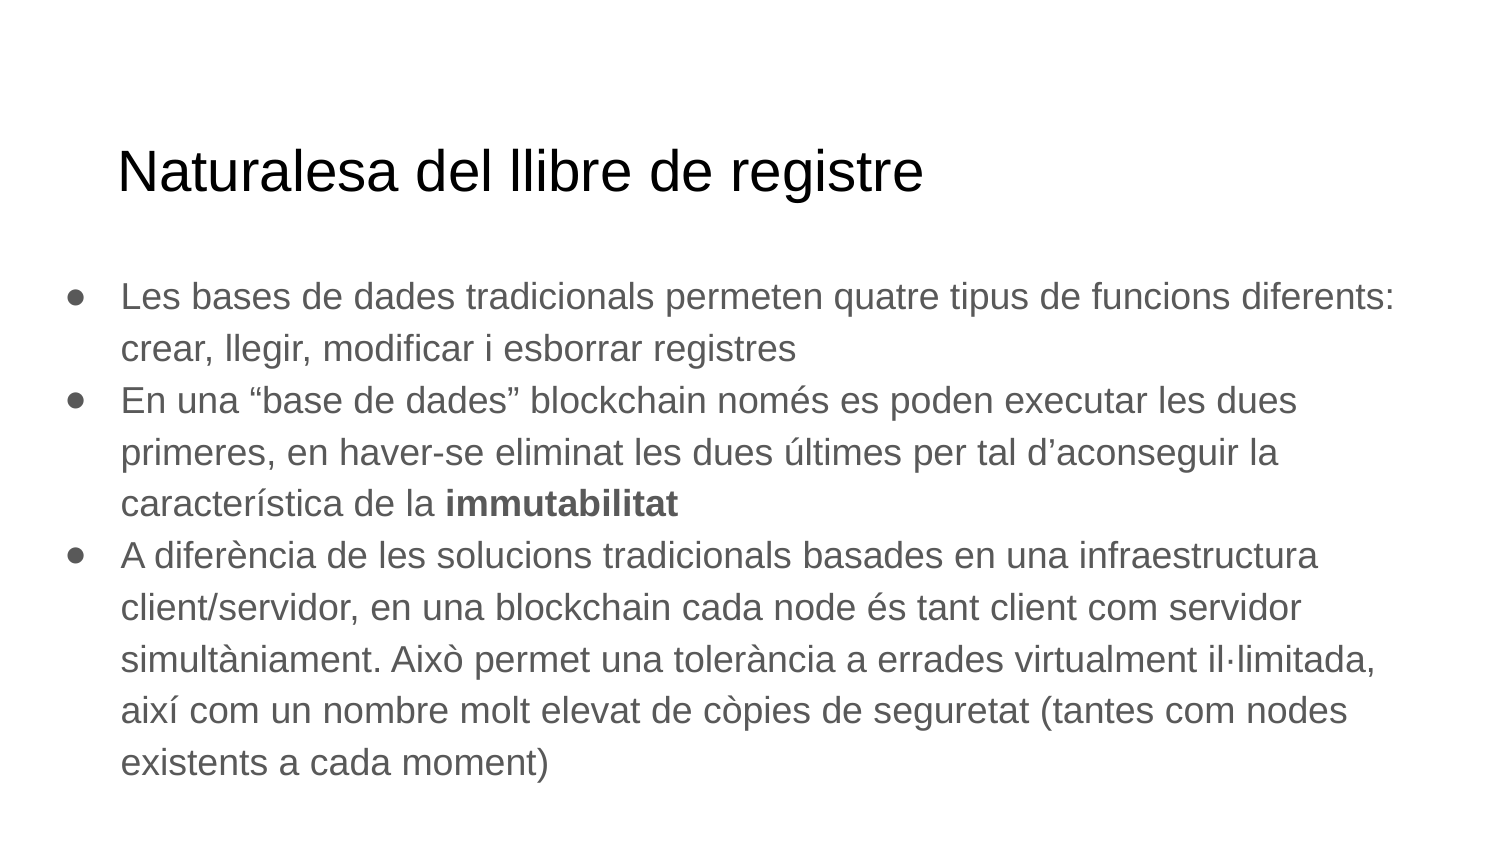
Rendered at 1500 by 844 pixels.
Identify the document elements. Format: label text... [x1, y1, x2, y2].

title Naturalesa del llibre de registre [102, 118, 1500, 213]
list Les bases de dades tradicionals permeten quatre tipus de funcions diferents: crear, llegir, modificar i esborrar registres En una “base de dades” blockchain només es poden executar les dues primeres, en haver-se eliminat les dues últimes per tal d’aconseguir la característica de la immutabilitat A diferència de les solucions tradicionals basades en una infraestructura client/servidor, en una blockchain cada node és tant client com servidor simultàniament. Això permet una tolerància a errades virtualment il·limitada, així com un nombre molt elevat de còpies de seguretat (tantes com nodes existents a cada moment) [30, 250, 1429, 812]
